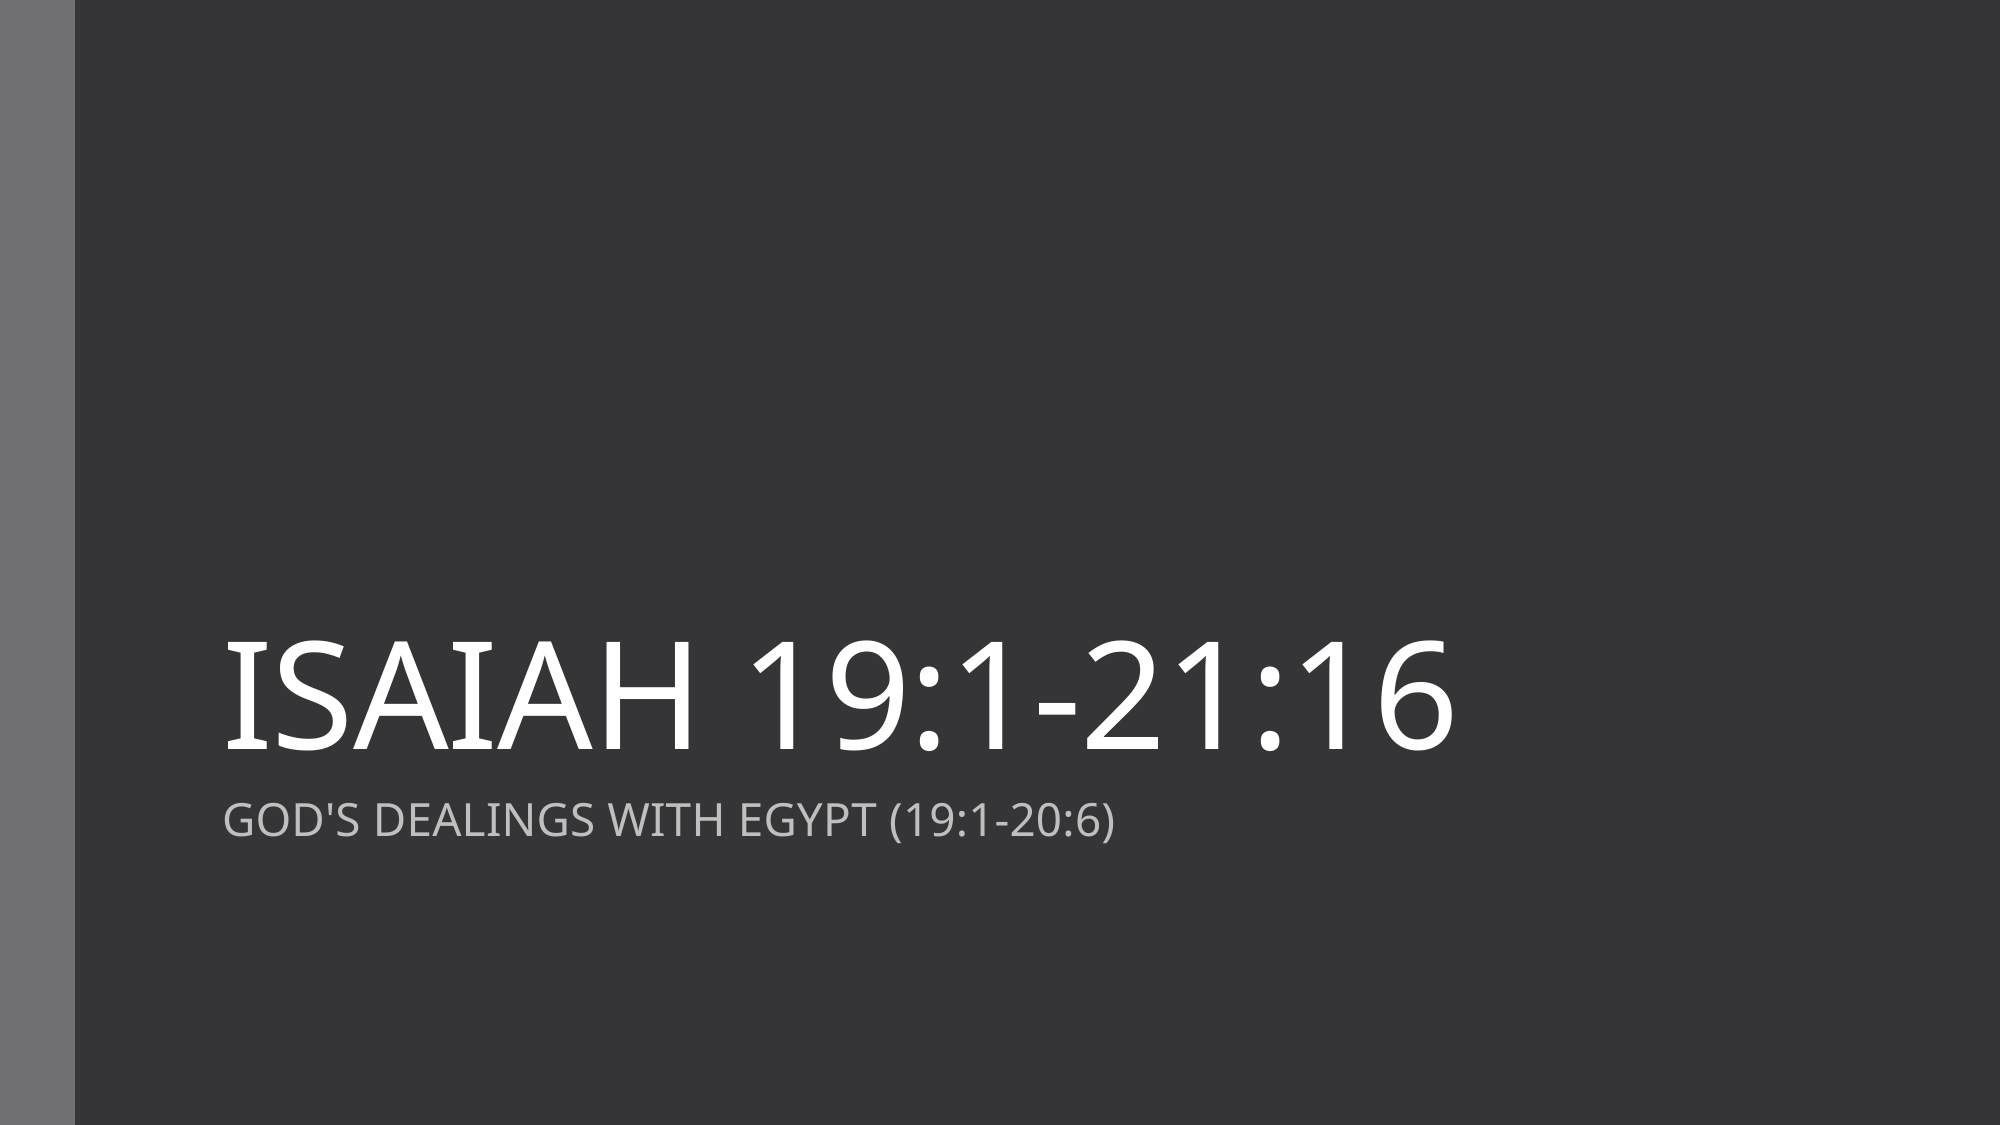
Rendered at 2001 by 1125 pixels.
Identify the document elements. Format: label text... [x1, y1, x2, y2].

title ISAIAH 19:1-21:16 [206, 124, 1752, 787]
subtitle GOD'S DEALINGS WITH EGYPT (19:1-20:6) [206, 787, 1752, 1066]
